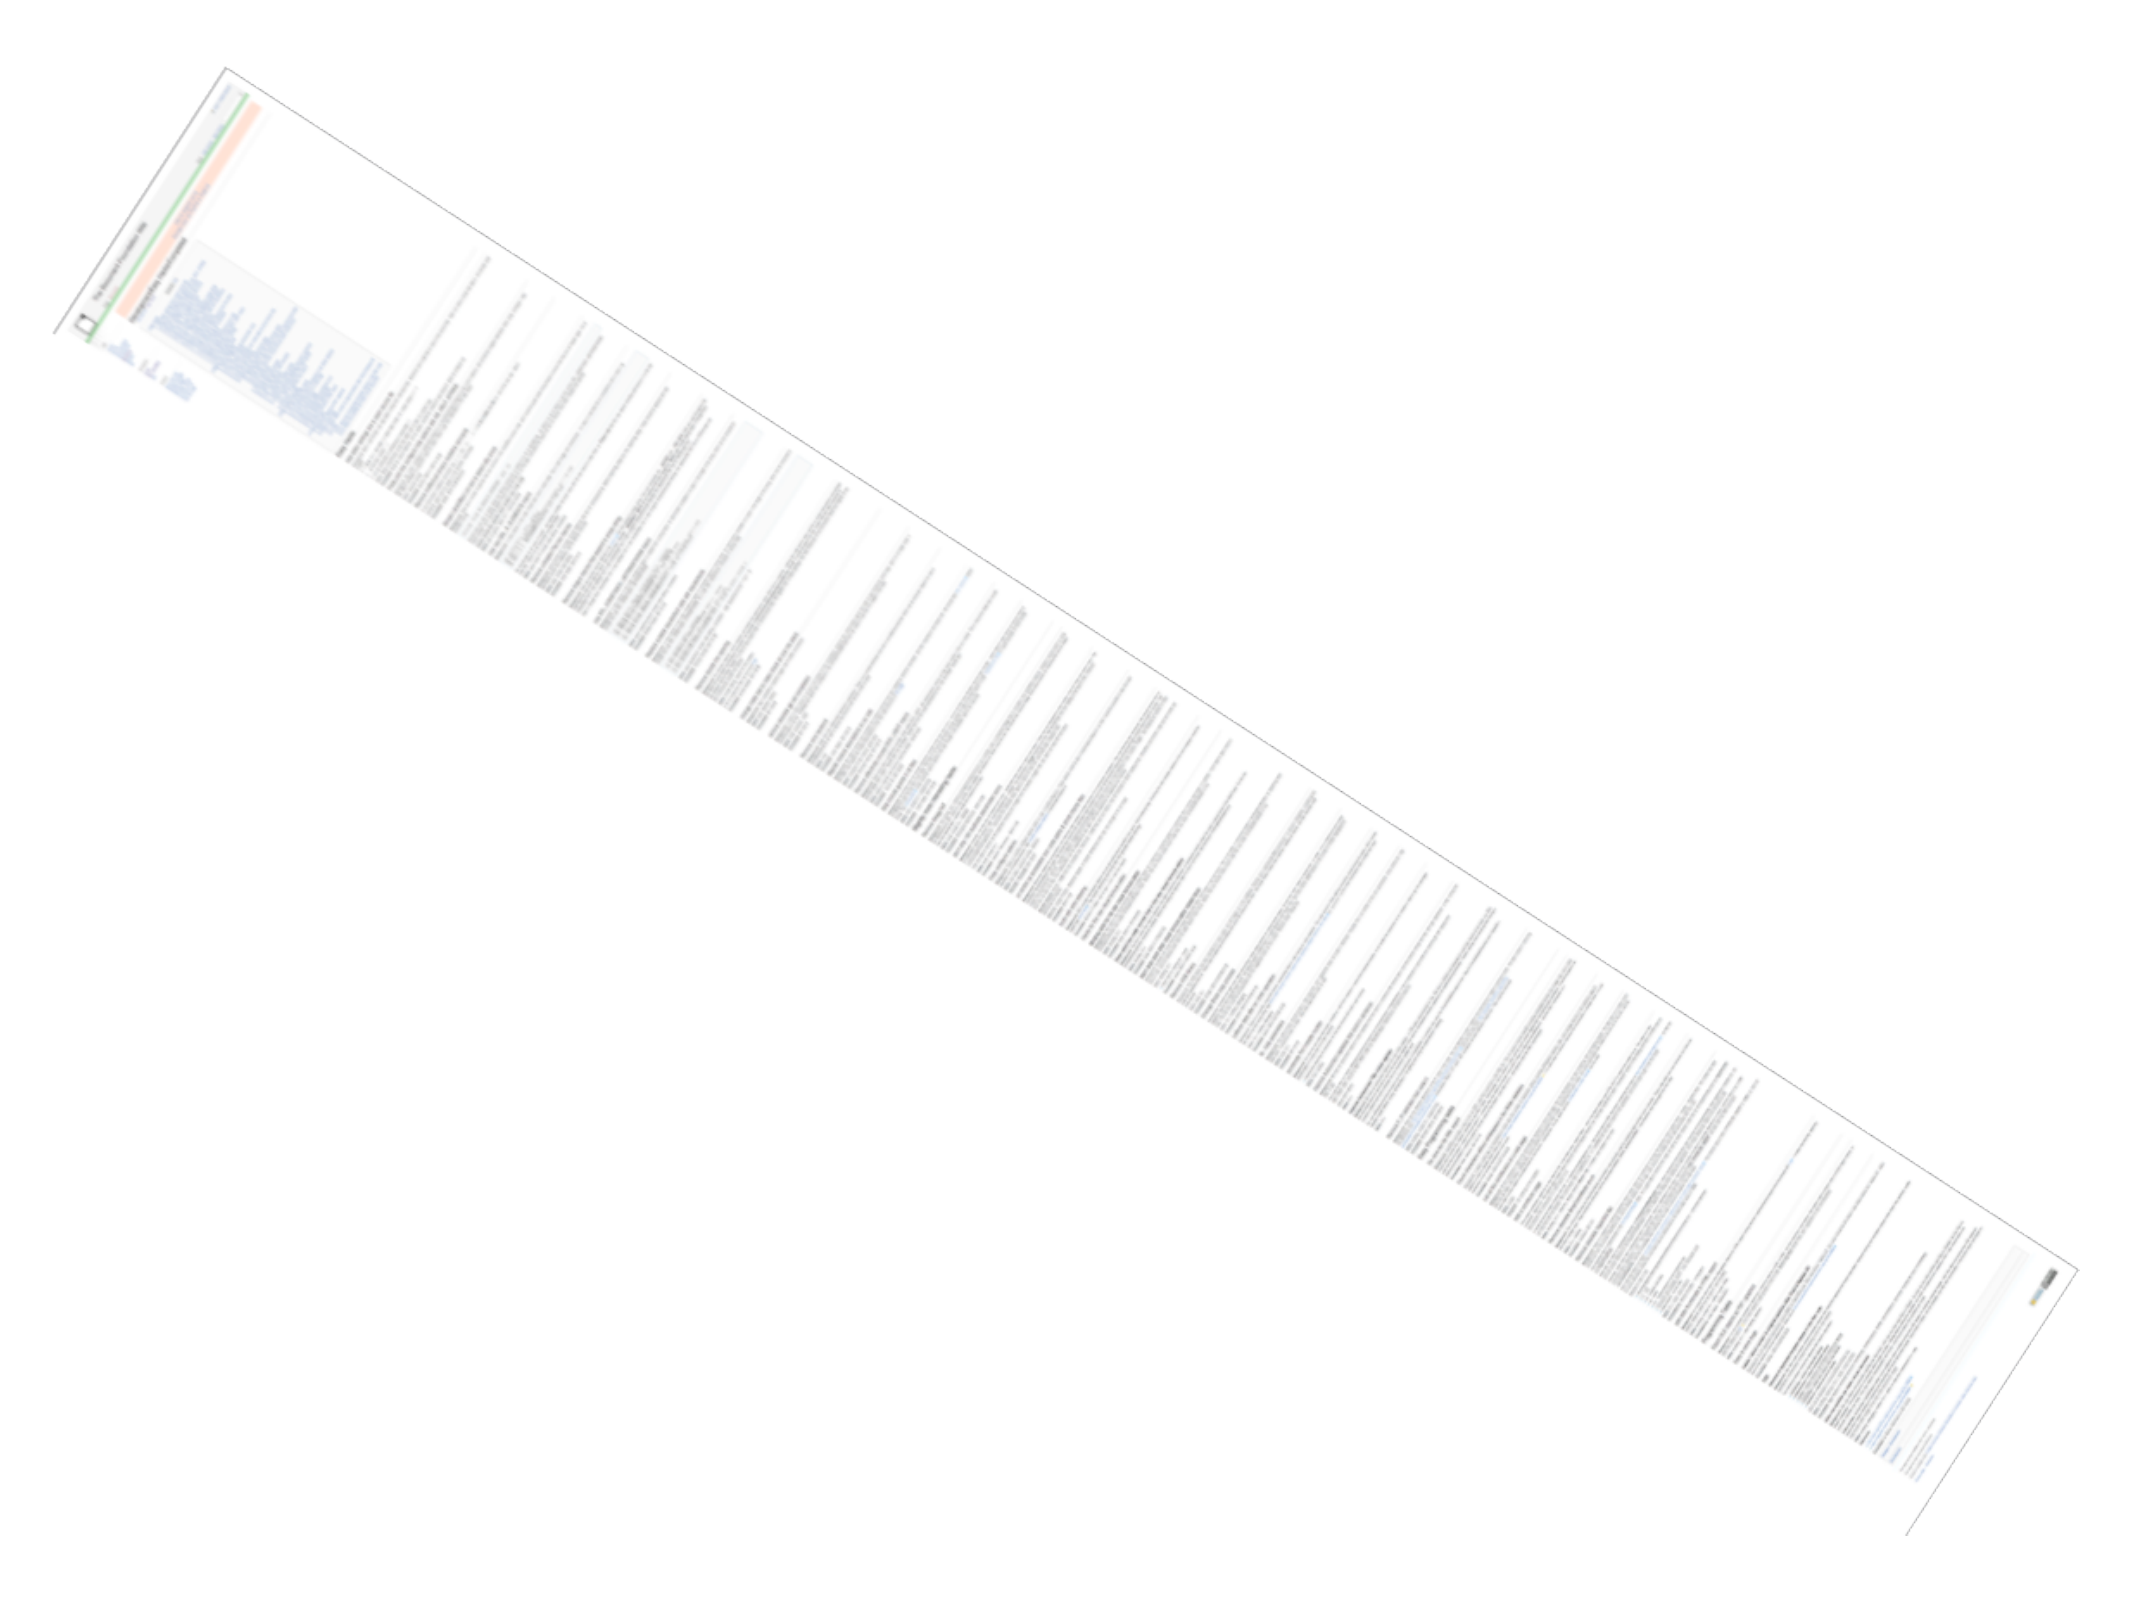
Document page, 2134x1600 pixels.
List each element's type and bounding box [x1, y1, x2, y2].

picture [51, 65, 2080, 1536]
